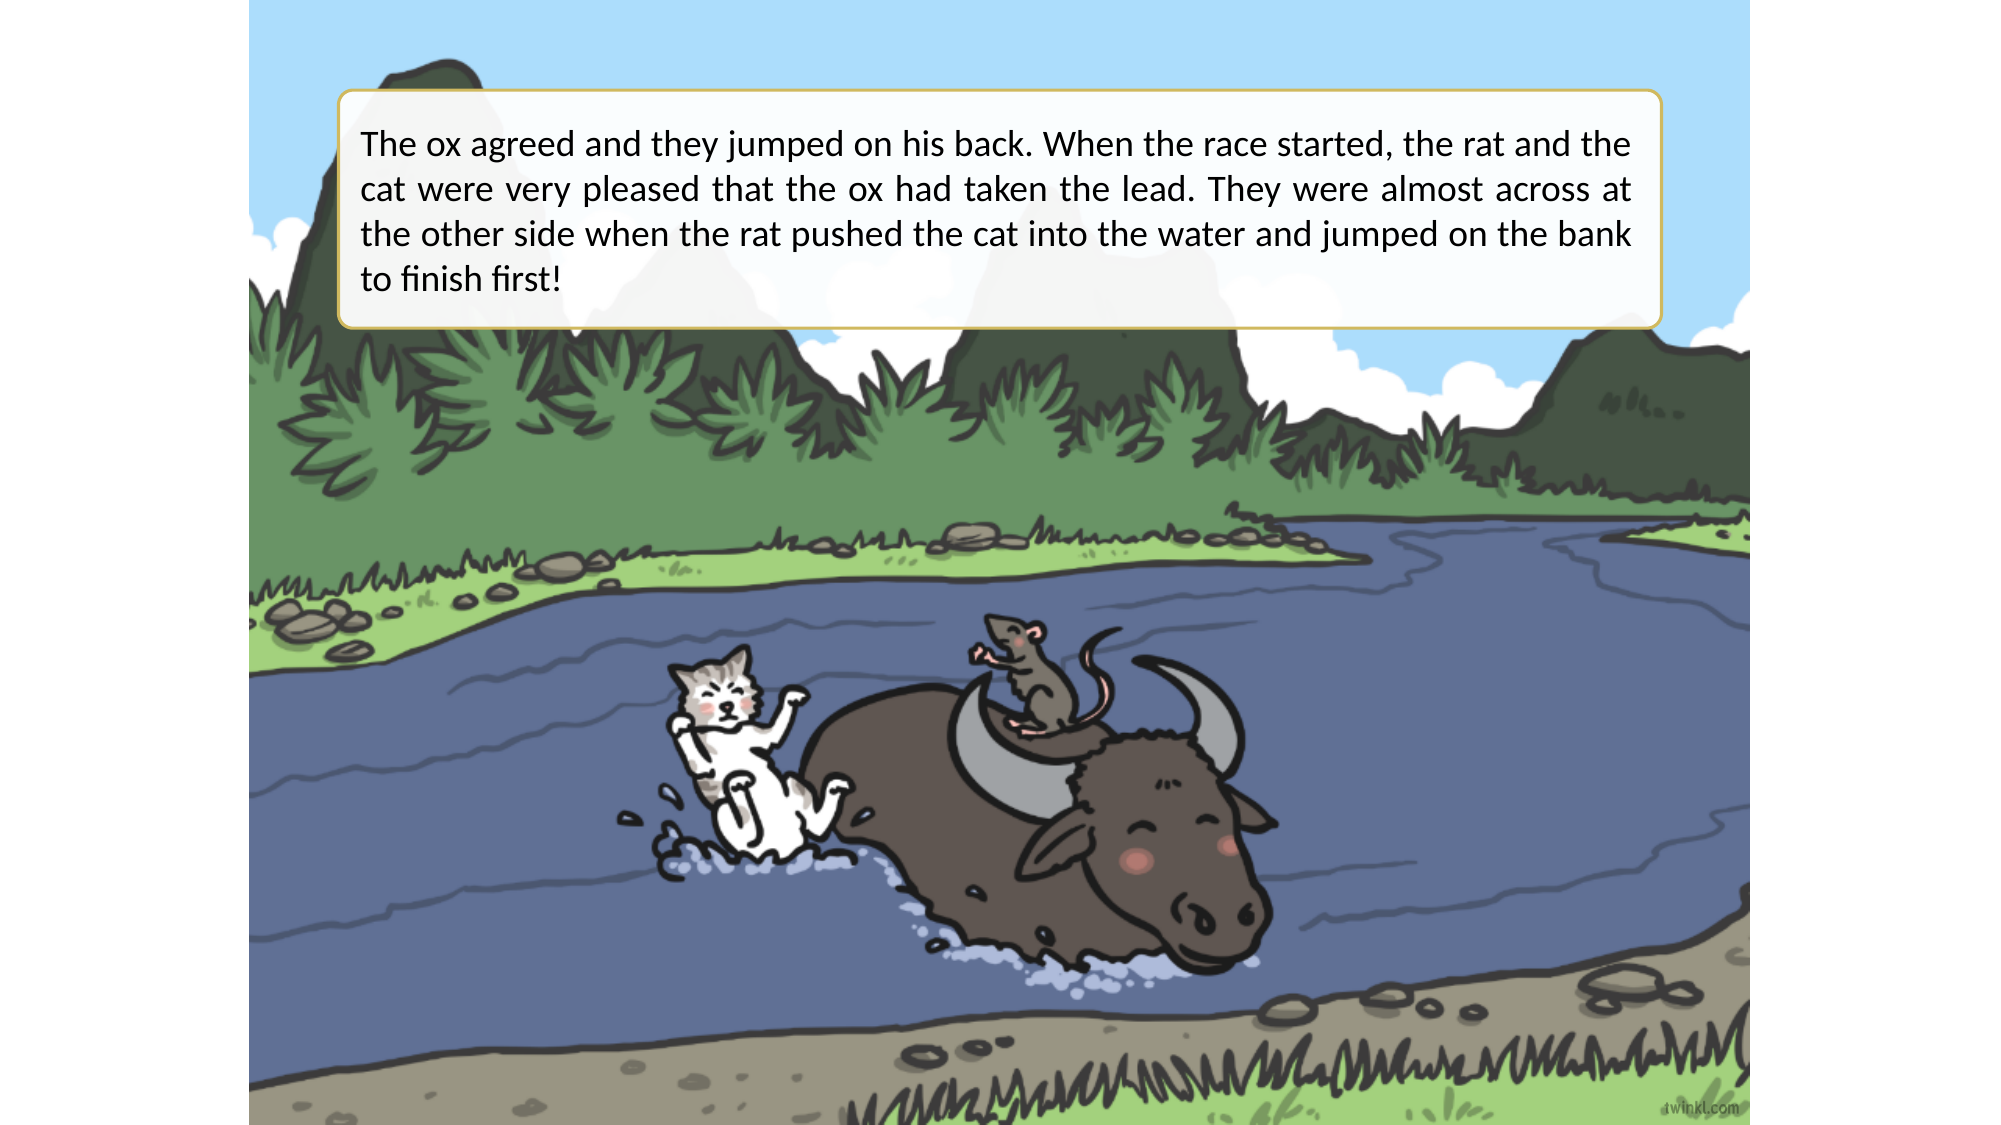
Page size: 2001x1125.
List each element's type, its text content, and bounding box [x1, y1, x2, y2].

picture [249, 0, 1750, 1125]
text_box The ox agreed and they jumped on his back. When the race started, the rat and the cat were very pleased that the ox had taken the lead. They were almost across at the other side when the rat pushed the cat into the water and jumped on the bank to finish first! [338, 90, 1662, 329]
